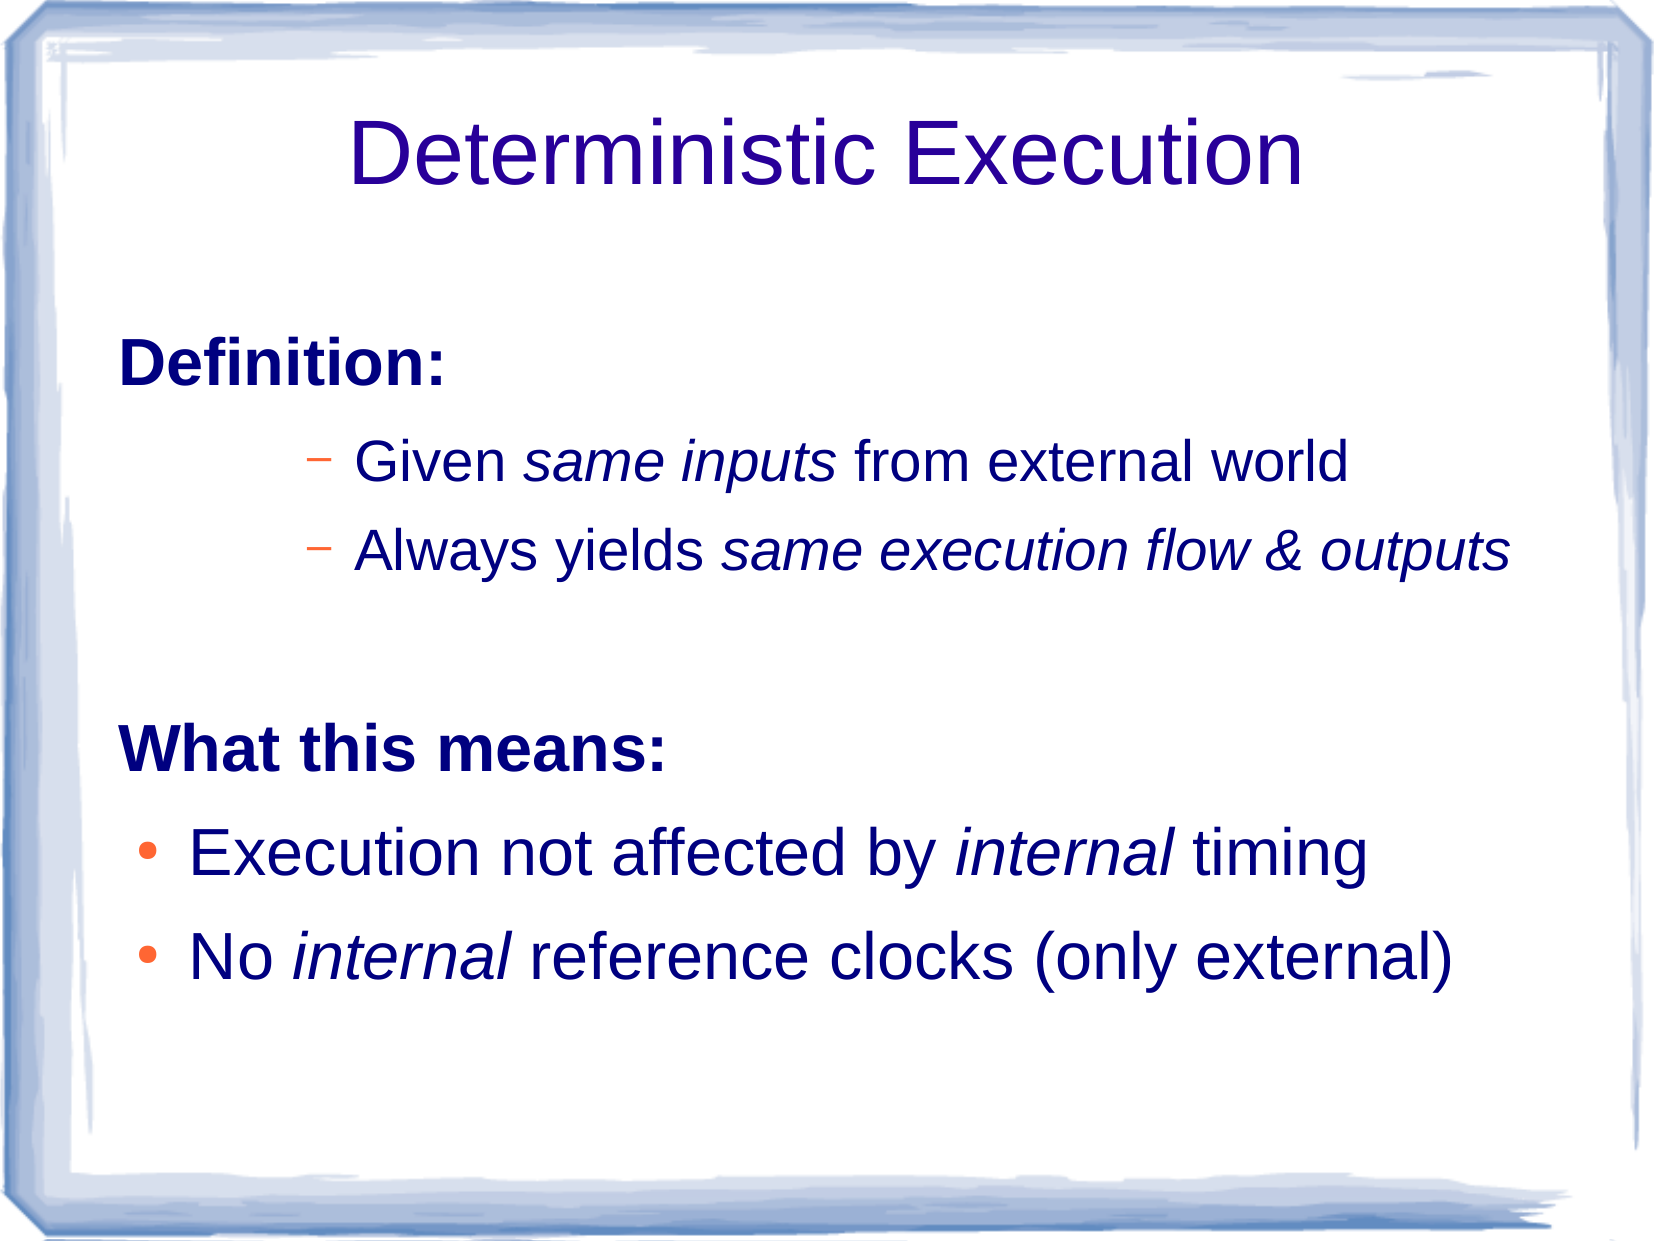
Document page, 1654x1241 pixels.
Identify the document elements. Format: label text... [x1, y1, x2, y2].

list Definition: Given same inputs from external world Always yields same execution flow & outputs What this means: Execution not affected by internal timing No internal reference clocks (only external) [118, 324, 1571, 993]
title Deterministic Execution [82, 56, 1571, 250]
picture [0, 0, 1654, 1241]
